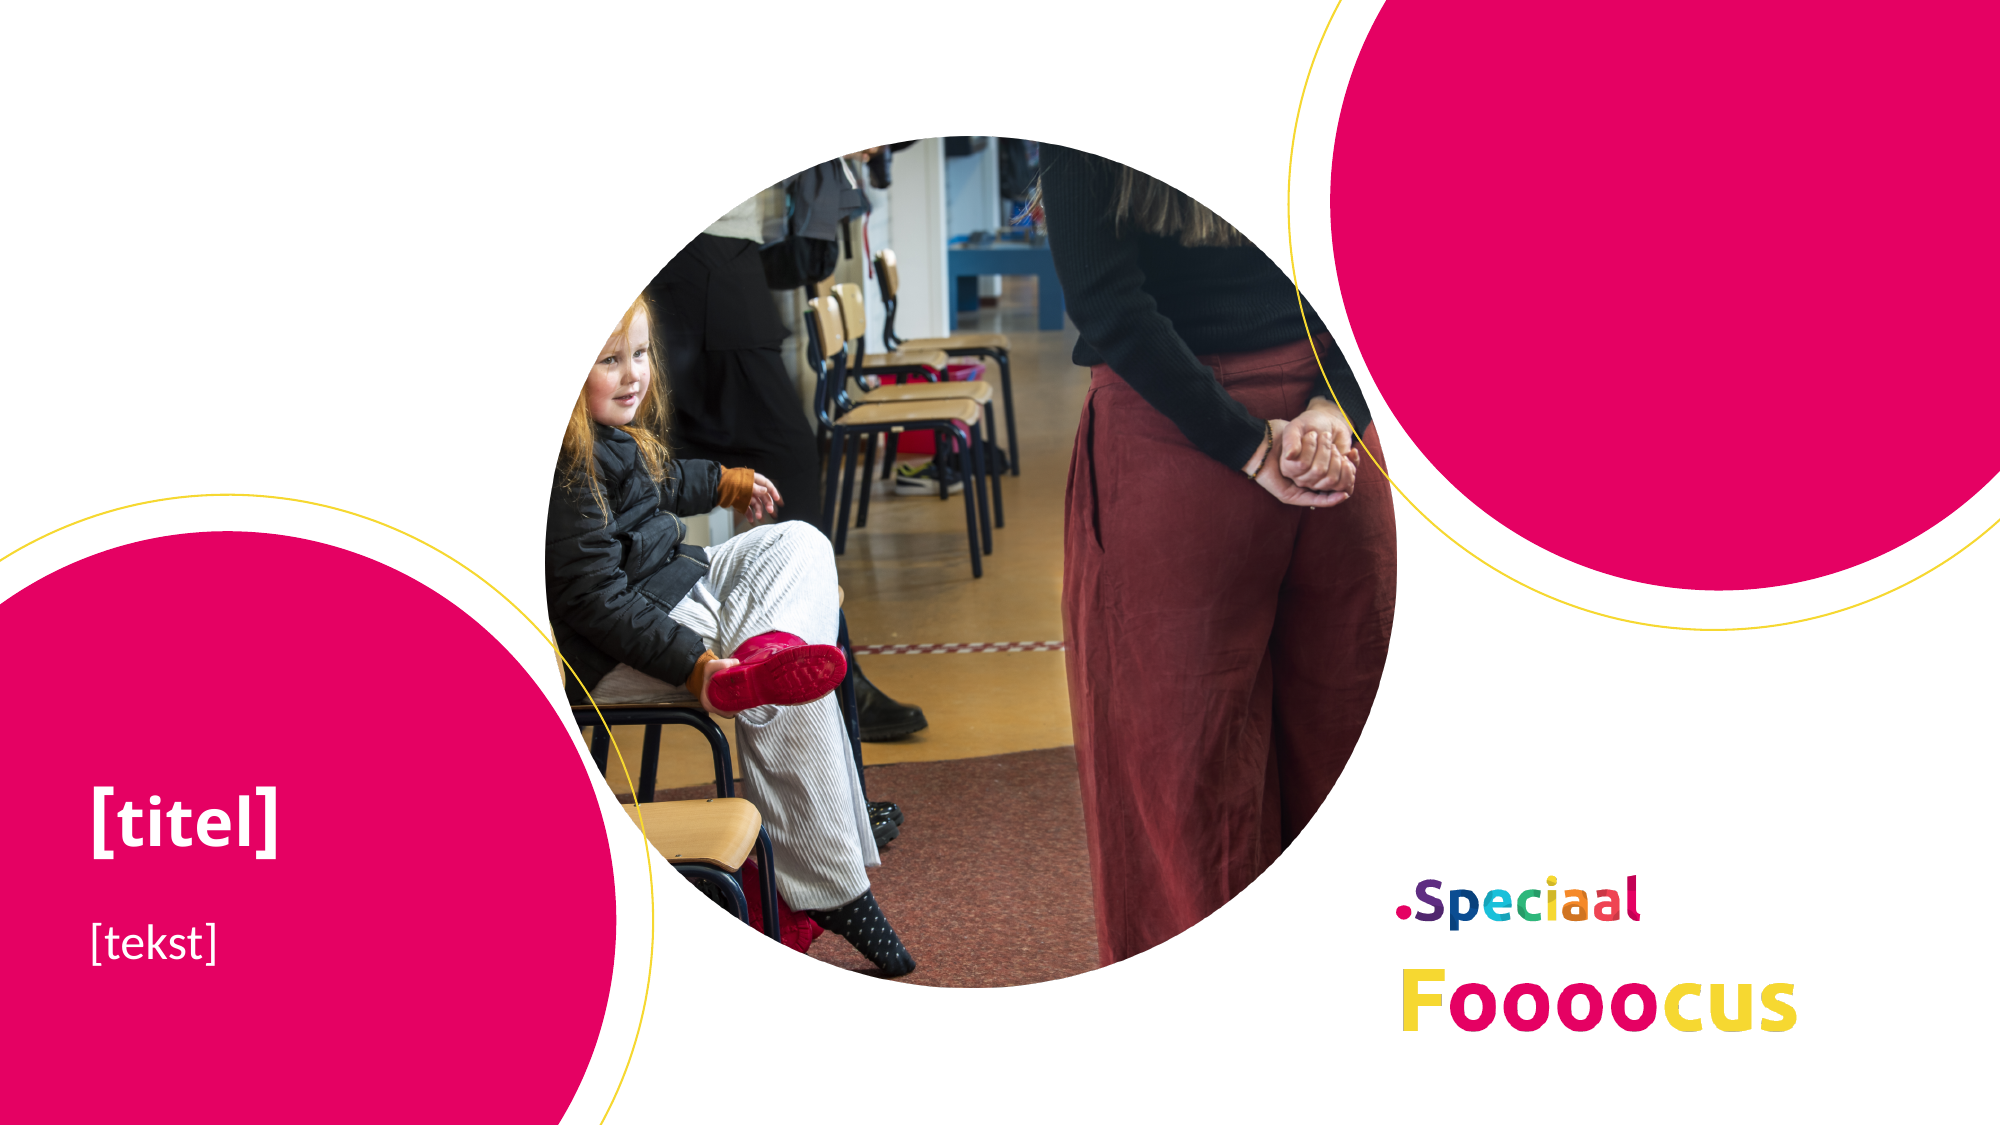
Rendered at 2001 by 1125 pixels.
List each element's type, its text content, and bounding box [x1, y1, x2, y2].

picture [1290, 137, 1397, 485]
picture [545, 137, 1800, 1047]
subtitle [tekst] [73, 908, 558, 1047]
title [titel] [73, 715, 533, 872]
text_box [1335, 0, 2000, 591]
picture [545, 640, 652, 989]
text_box [0, 531, 611, 1125]
